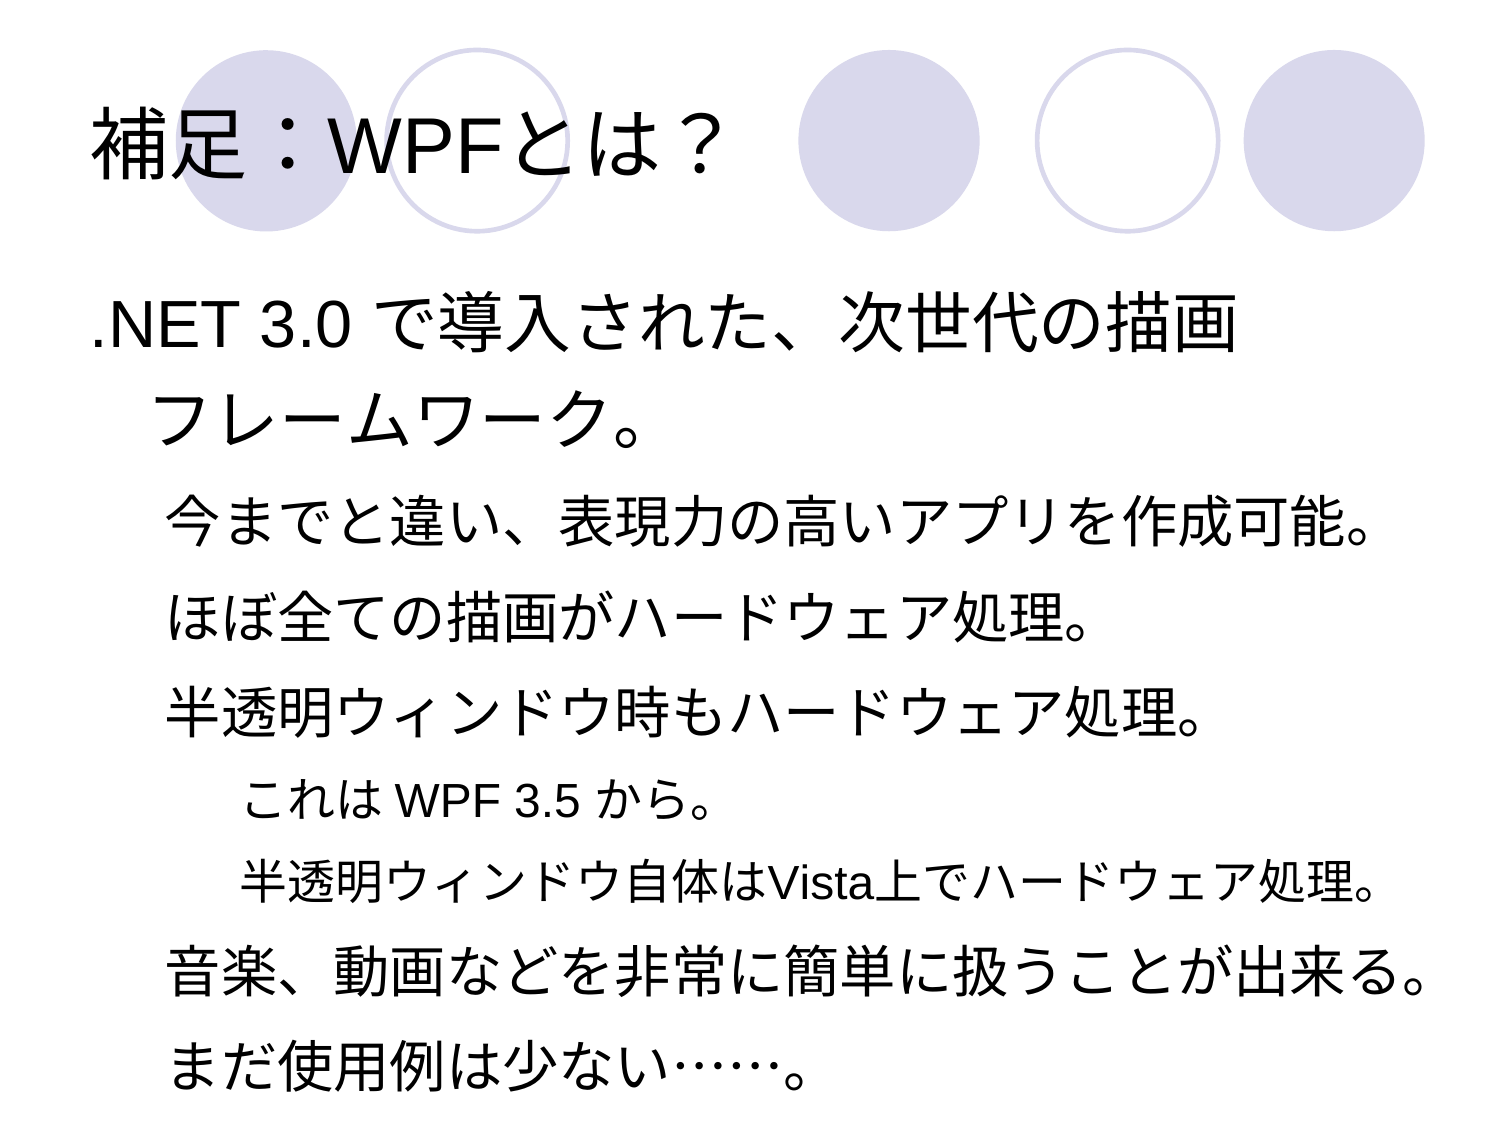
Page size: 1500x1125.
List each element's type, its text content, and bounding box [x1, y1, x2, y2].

list .NET 3.0 で導入された、次世代の描画 フレームワーク。 今までと違い、表現力の高いアプリを作成可能。 ほぼ全ての描画がハードウェア処理。 半透明ウィンドウ時もハードウェア処理。 これは WPF 3.5 から。 半透明ウィンドウ自体はVista上でハードウェア処理。 音楽、動画などを非常に簡単に扱うことが出来る。 まだ使用例は少ない……。 [75, 262, 1426, 1006]
title 補足：WPFとは？ [75, 45, 1426, 233]
